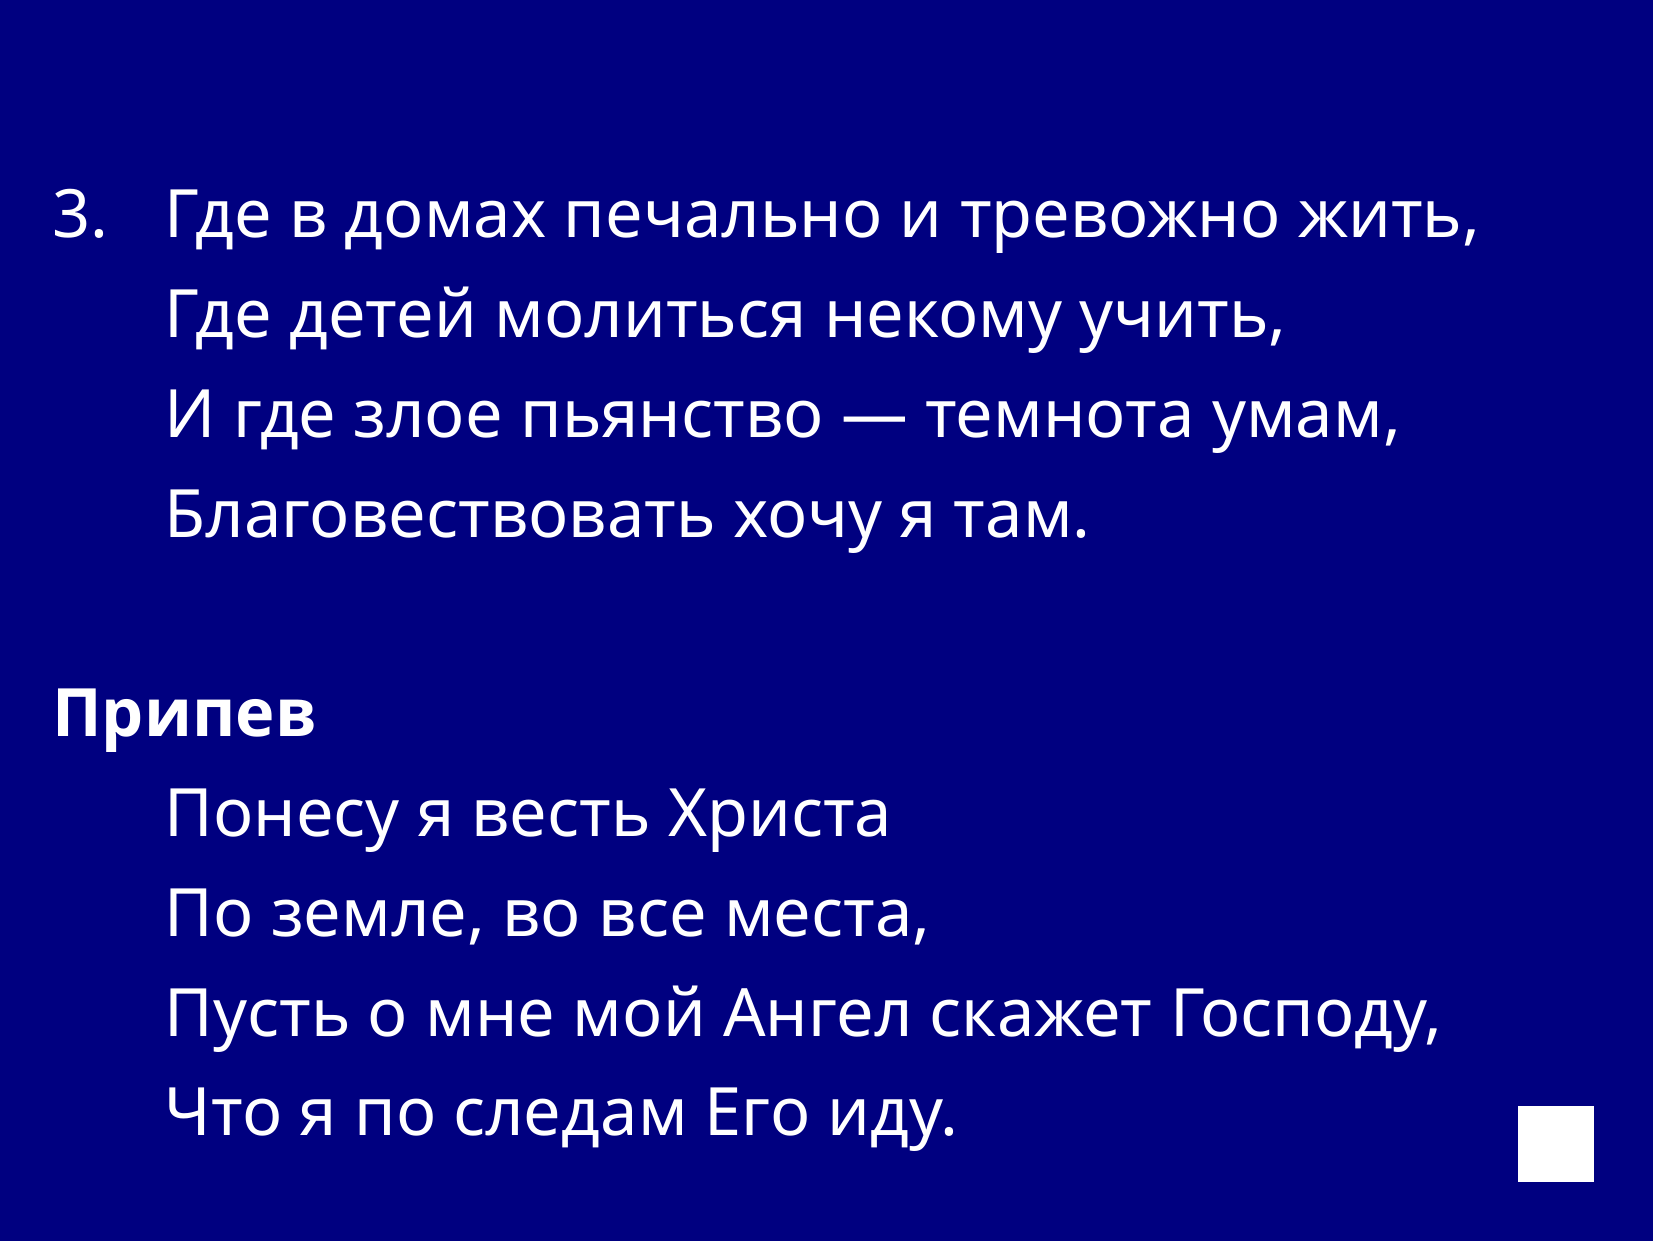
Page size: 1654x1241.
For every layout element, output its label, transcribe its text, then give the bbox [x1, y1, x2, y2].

text_box [1518, 1163, 1594, 1182]
text_box 3. Где в домах печально и тревожно жить, Где детей молиться некому учить, И где злое пьянство ― темнота умам, Благовествовать хочу я там. Припев Понесу я весть Христа По земле, во все места, Пусть о мне мой Ангел скажет Господу, Что я по следам Его иду. [37, 150, 1653, 1163]
